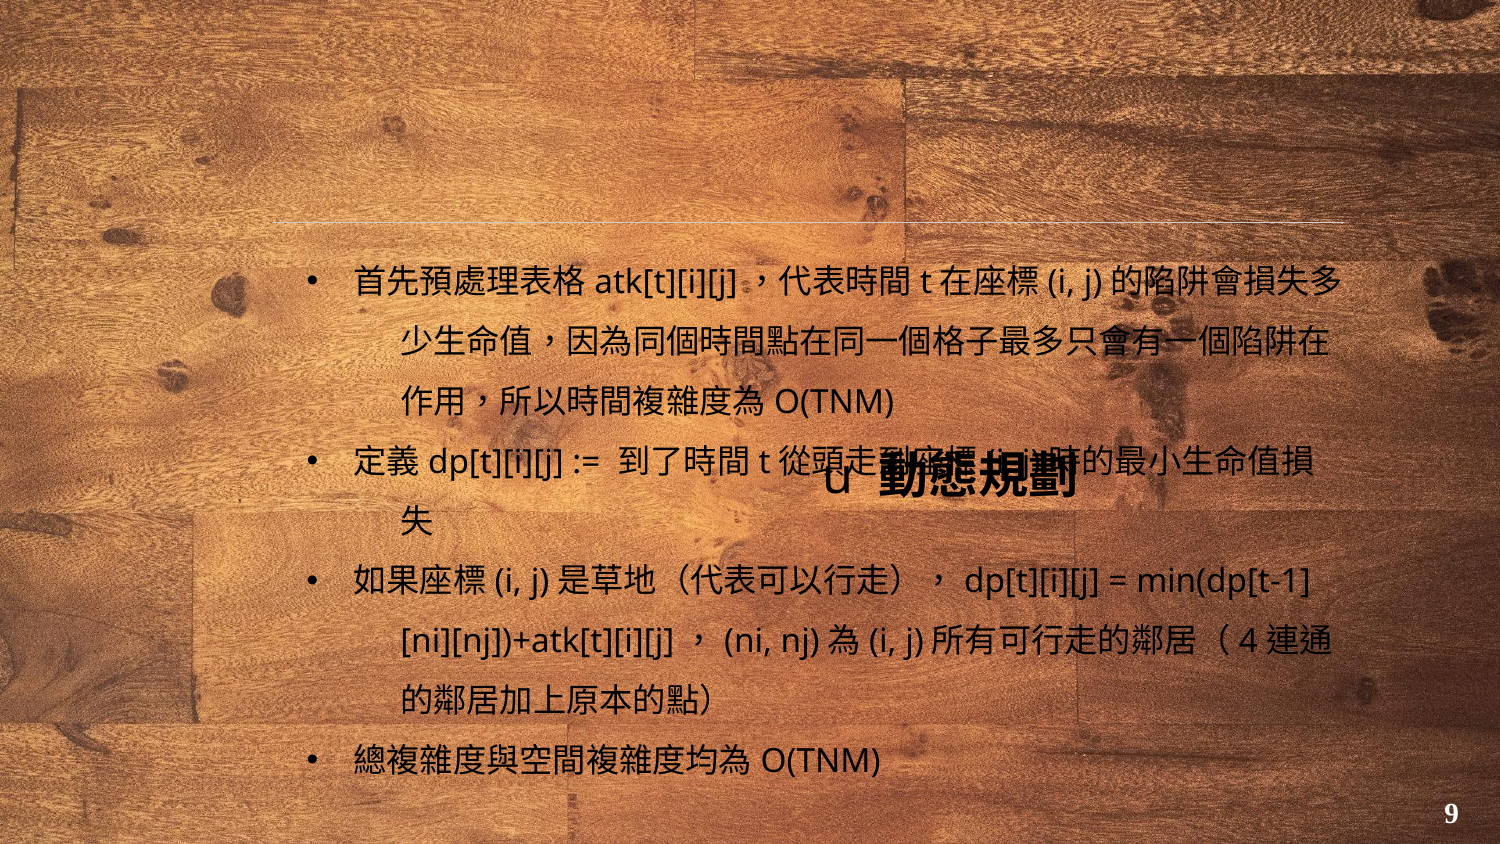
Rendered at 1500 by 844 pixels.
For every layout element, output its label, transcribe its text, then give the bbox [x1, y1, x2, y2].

slide_number 6 [1429, 779, 1500, 844]
title 動態規劃 [255, 117, 1341, 233]
text_box 首先預處理表格atk[t][i][j]，代表時間t在座標(i, j)的陷阱會損失多少生命值，因為同個時間點在同一個格子最多只會有一個陷阱在作用，所以時間複雜度為O(TNM) 定義dp[t][i][j] := 到了時間t從頭走到座標(i, j)時的最小生命值損失 如果座標(i, j)是草地（代表可以行走），dp[t][i][j] = min(dp[t-1][ni][nj])+atk[t][i][j]，(ni, nj)為(i, j)所有可行走的鄰居（4連通的鄰居加上原本的點） 總複雜度與空間複雜度均為O(TNM) [291, 232, 1361, 726]
